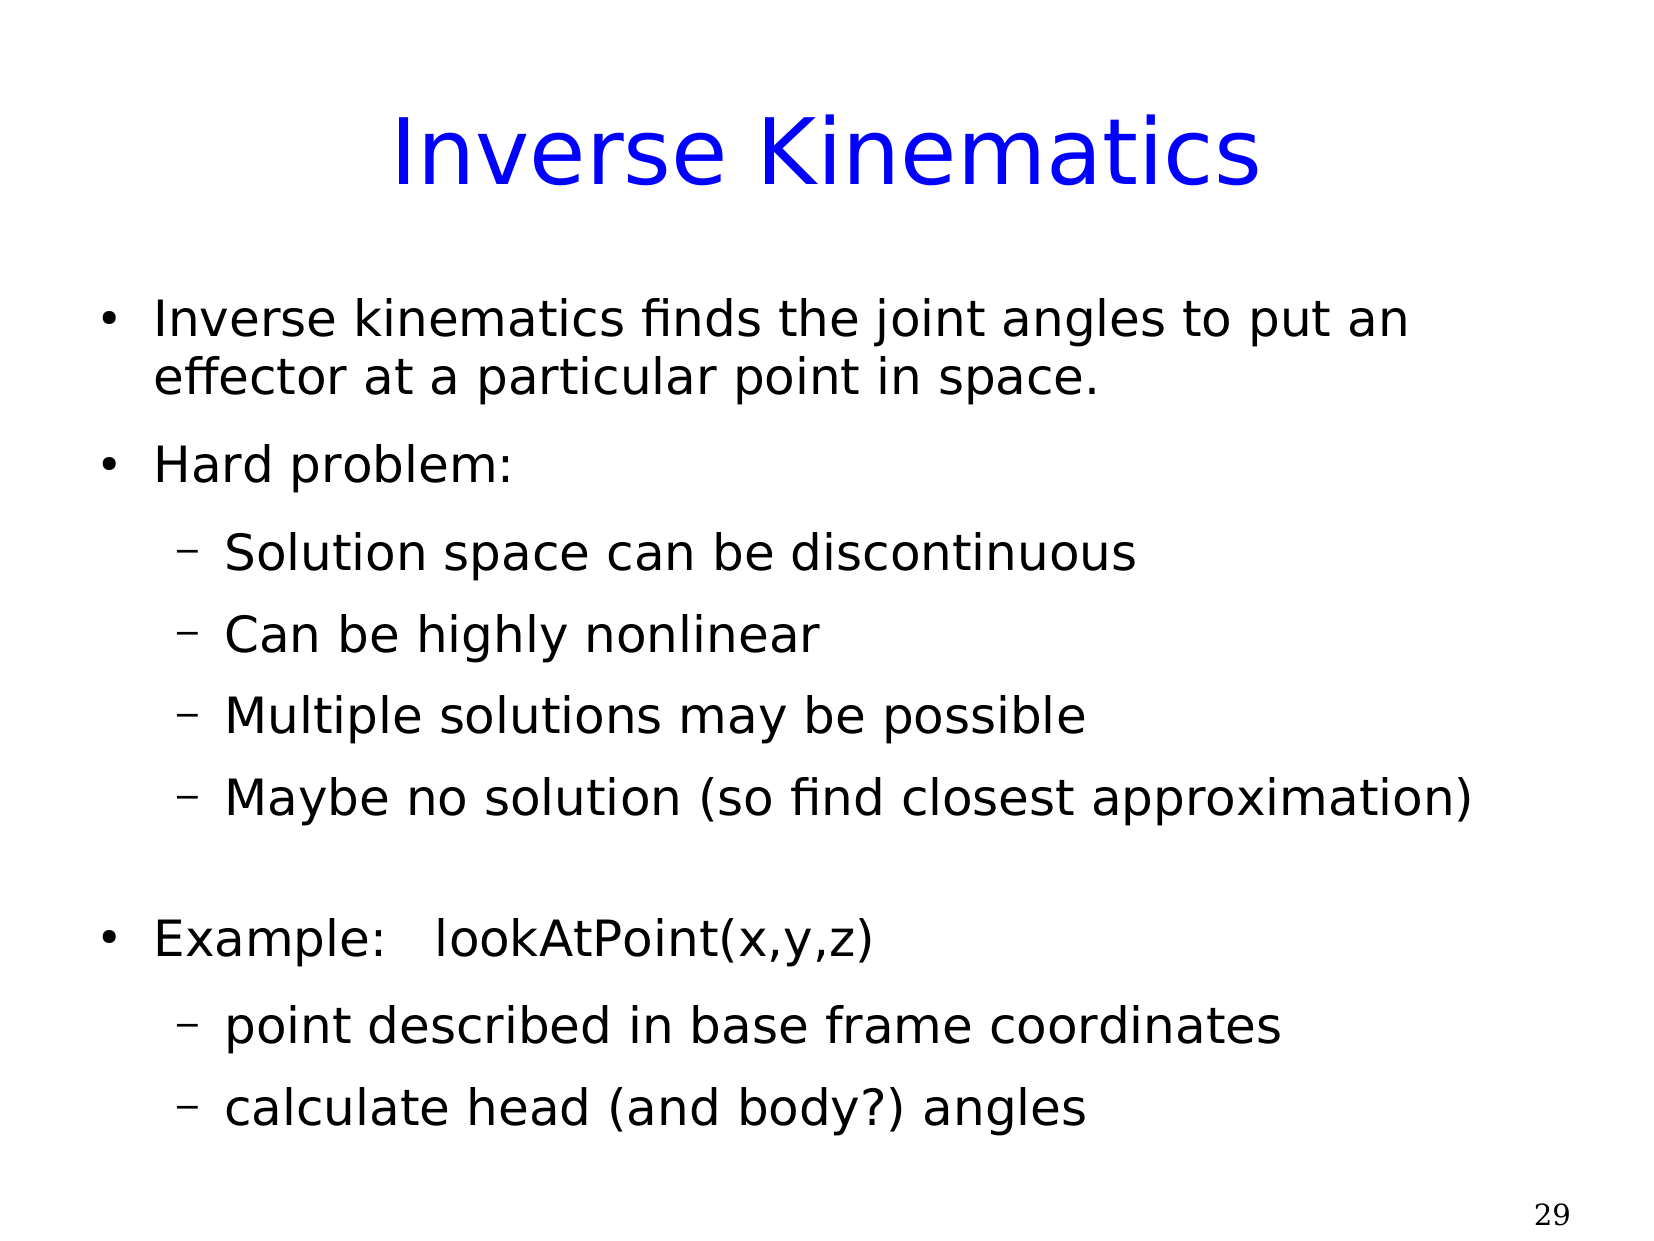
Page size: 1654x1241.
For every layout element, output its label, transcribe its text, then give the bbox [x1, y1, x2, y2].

list Inverse kinematics finds the joint angles to put an effector at a particular point in space. Hard problem: Solution space can be discontinuous Can be highly nonlinear Multiple solutions may be possible Maybe no solution (so find closest approximation) Example: lookAtPoint(x,y,z) point described in base frame coordinates calculate head (and body?) angles [82, 290, 1571, 1141]
title Inverse Kinematics [82, 49, 1571, 257]
